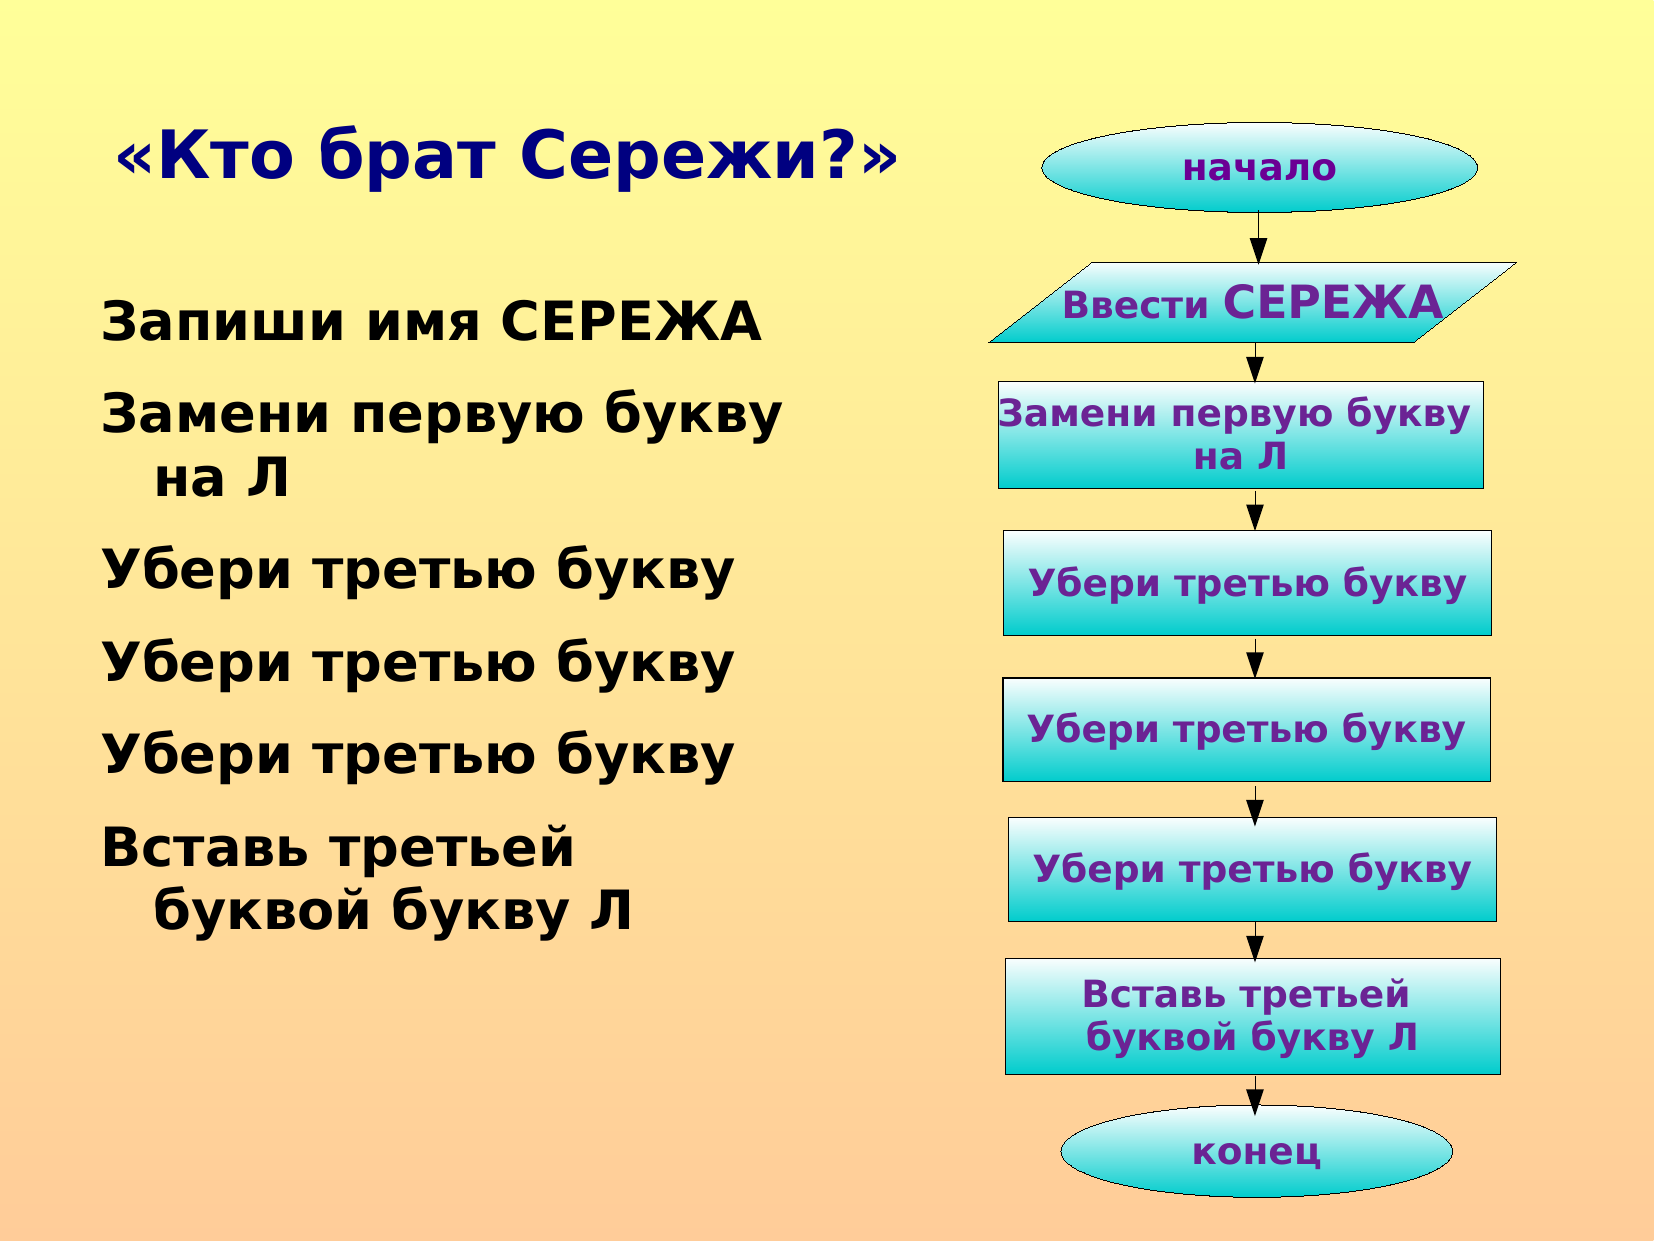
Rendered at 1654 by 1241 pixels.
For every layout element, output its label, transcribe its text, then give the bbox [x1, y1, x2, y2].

text_box Вставь третьей буквой букву Л [1005, 958, 1501, 1075]
text_box Убери третью букву [1003, 530, 1492, 636]
text_box начало [1041, 122, 1478, 213]
text_box Замени первую букву на Л [998, 381, 1484, 489]
text_box конец [1060, 1104, 1453, 1198]
title «Кто брат Сережи?» [23, 59, 992, 252]
text_box Убери третью букву [1008, 817, 1497, 922]
text_box Ввести СЕРЕЖА [988, 262, 1517, 343]
text_box Убери третью букву [1002, 677, 1491, 782]
list Запиши имя СЕРЕЖА Замени первую букву на Л Убери третью букву Убери третью букву Убери третью букву Вставь третьей буквой букву Л [82, 290, 809, 1094]
